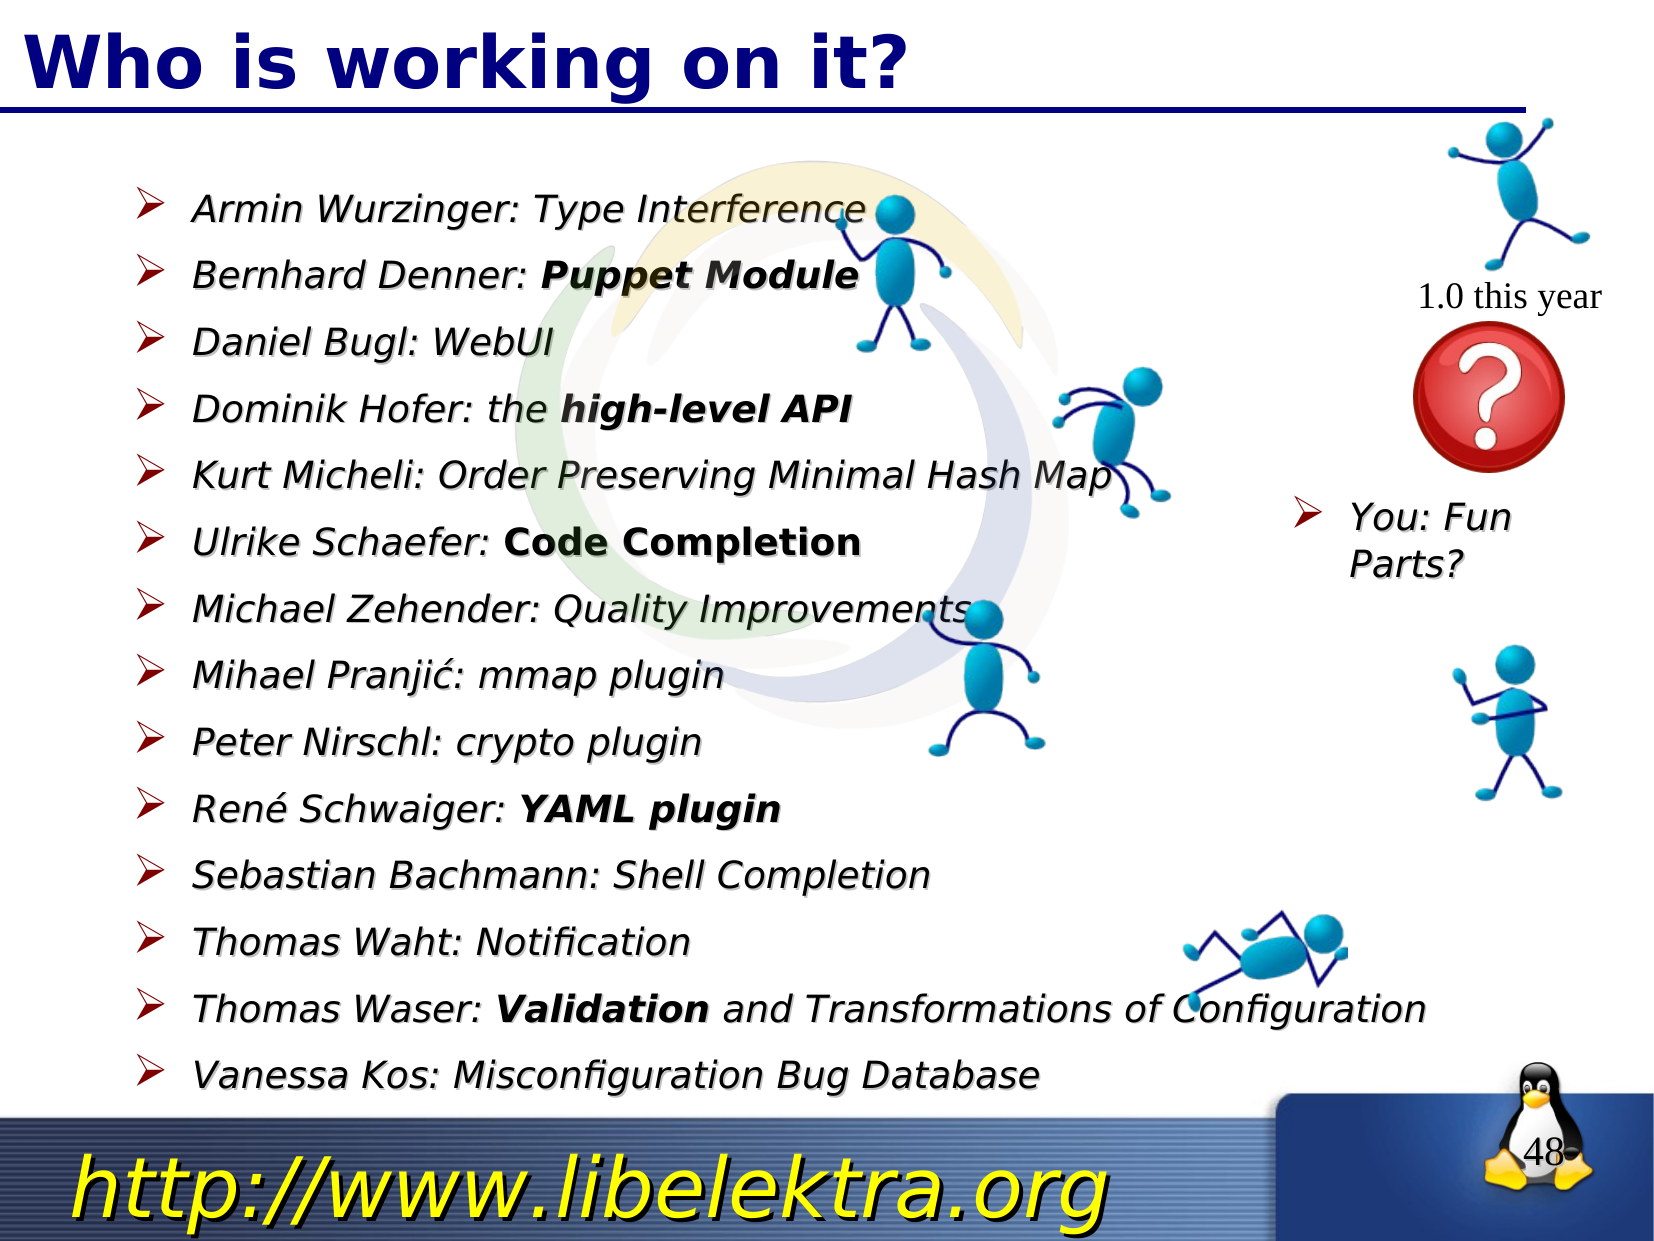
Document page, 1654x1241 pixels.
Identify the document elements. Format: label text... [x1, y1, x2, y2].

list Armin Wurzinger: Type Interference Bernhard Denner: Puppet Module Daniel Bugl: WebUI Dominik Hofer: the high-level API Kurt Micheli: Order Preserving Minimal Hash Map Ulrike Schaefer: Code Completion Michael Zehender: Quality Improvements Mihael Pranjić: mmap plugin Peter Nirschl: crypto plugin René Schwaiger: YAML plugin Sebastian Bachmann: Shell Completion Thomas Waht: Notification Thomas Waser: Validation and Transformations of Configuration Vanessa Kos: Misconfiguration Bug Database [118, 177, 1611, 1103]
text_box You: Fun Parts? [1275, 485, 1654, 658]
text_box <Foliennummer> [1272, 1122, 1566, 1178]
text_box Who is working on it? [22, 14, 1611, 111]
picture [1413, 321, 1565, 473]
picture [1181, 856, 1348, 1023]
text_box 1.0 this year [1417, 271, 1603, 314]
picture [0, 1061, 1654, 1241]
picture [1432, 109, 1599, 271]
picture [1427, 658, 1595, 805]
picture [481, 138, 1211, 760]
